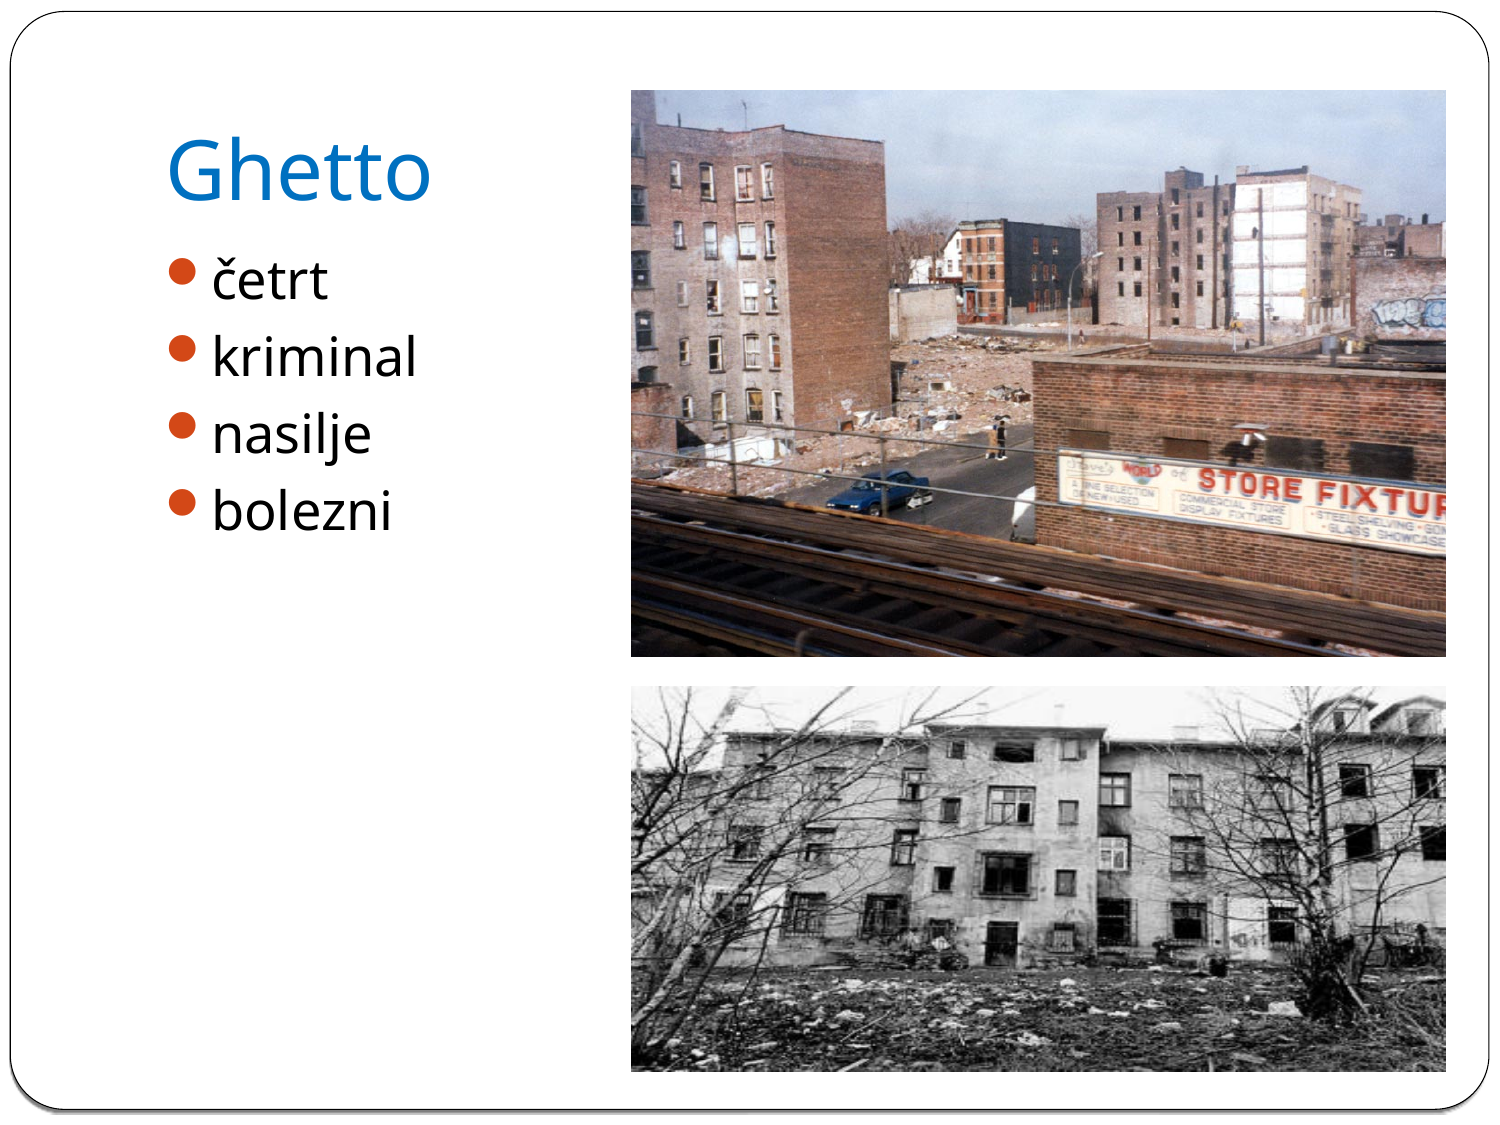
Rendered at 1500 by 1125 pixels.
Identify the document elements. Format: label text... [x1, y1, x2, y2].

title Ghetto [150, 45, 1425, 233]
picture [631, 90, 1446, 657]
list četrt kriminal nasilje bolezni [150, 237, 1425, 988]
picture [631, 686, 1446, 1072]
